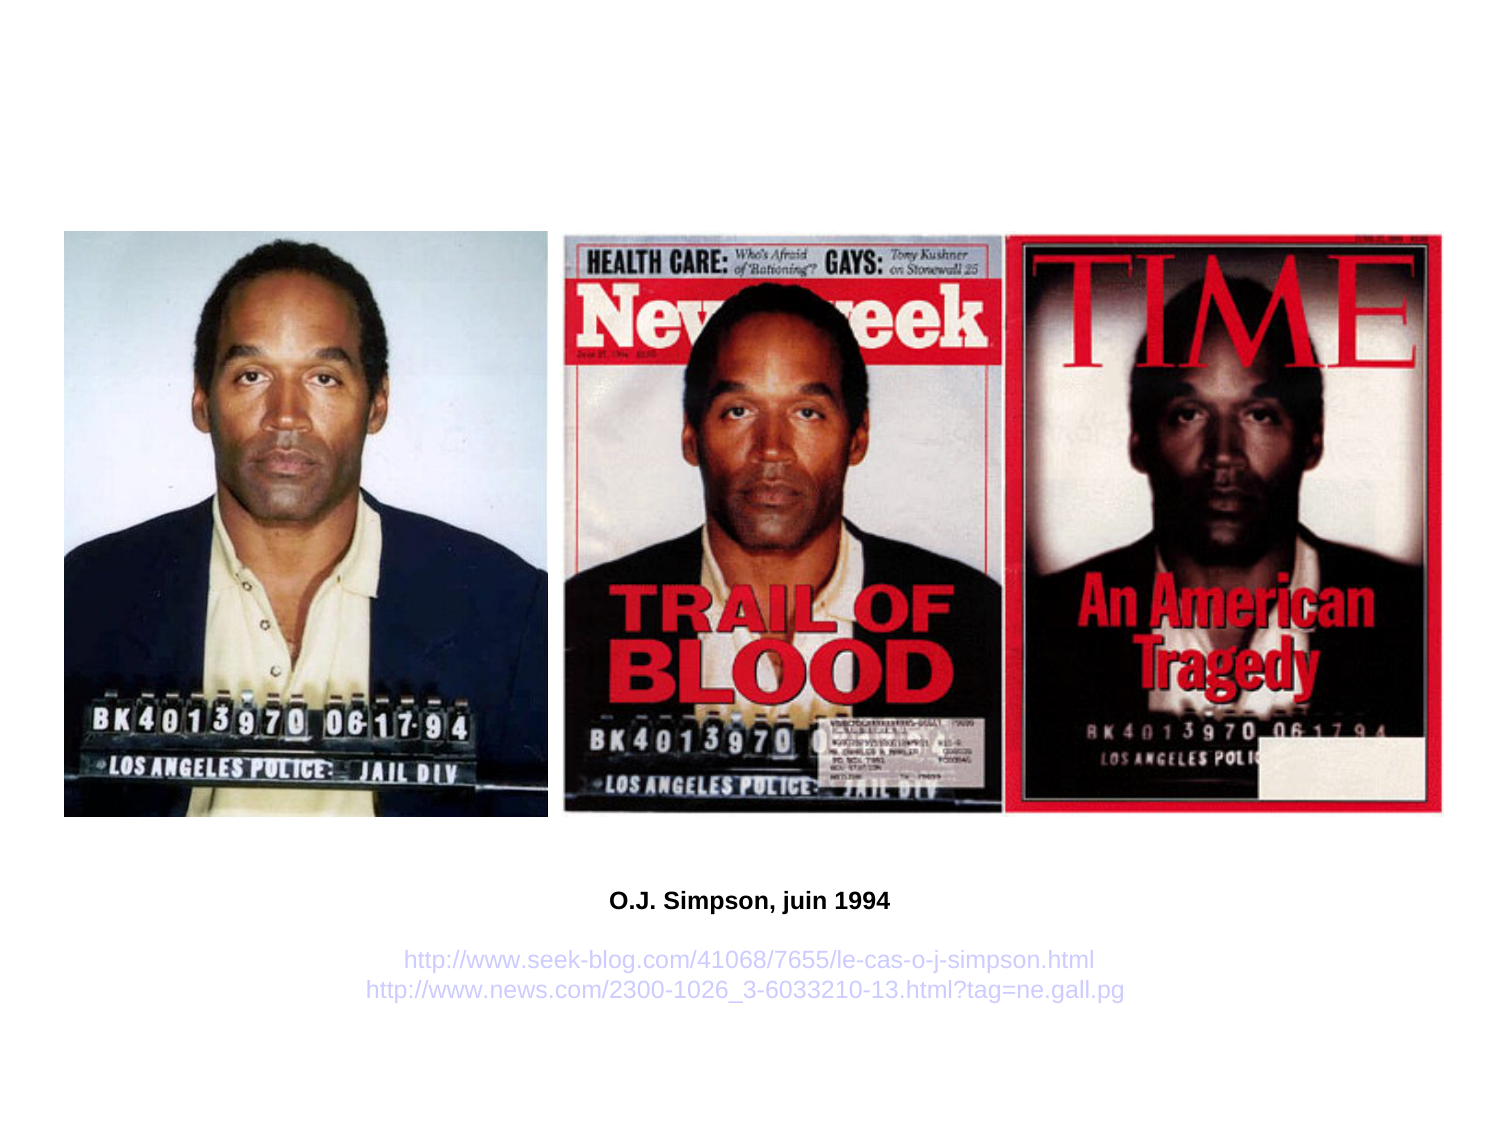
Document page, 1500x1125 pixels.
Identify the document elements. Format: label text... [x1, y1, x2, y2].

text_box O.J. Simpson, juin 1994 http://www.seek-blog.com/41068/7655/le-cas-o-j-simpson.html http://www.news.com/2300-1026_3-6033210-13.html?tag=ne.gall.pg [0, 876, 1500, 1012]
picture [560, 231, 1444, 817]
picture [64, 231, 548, 817]
